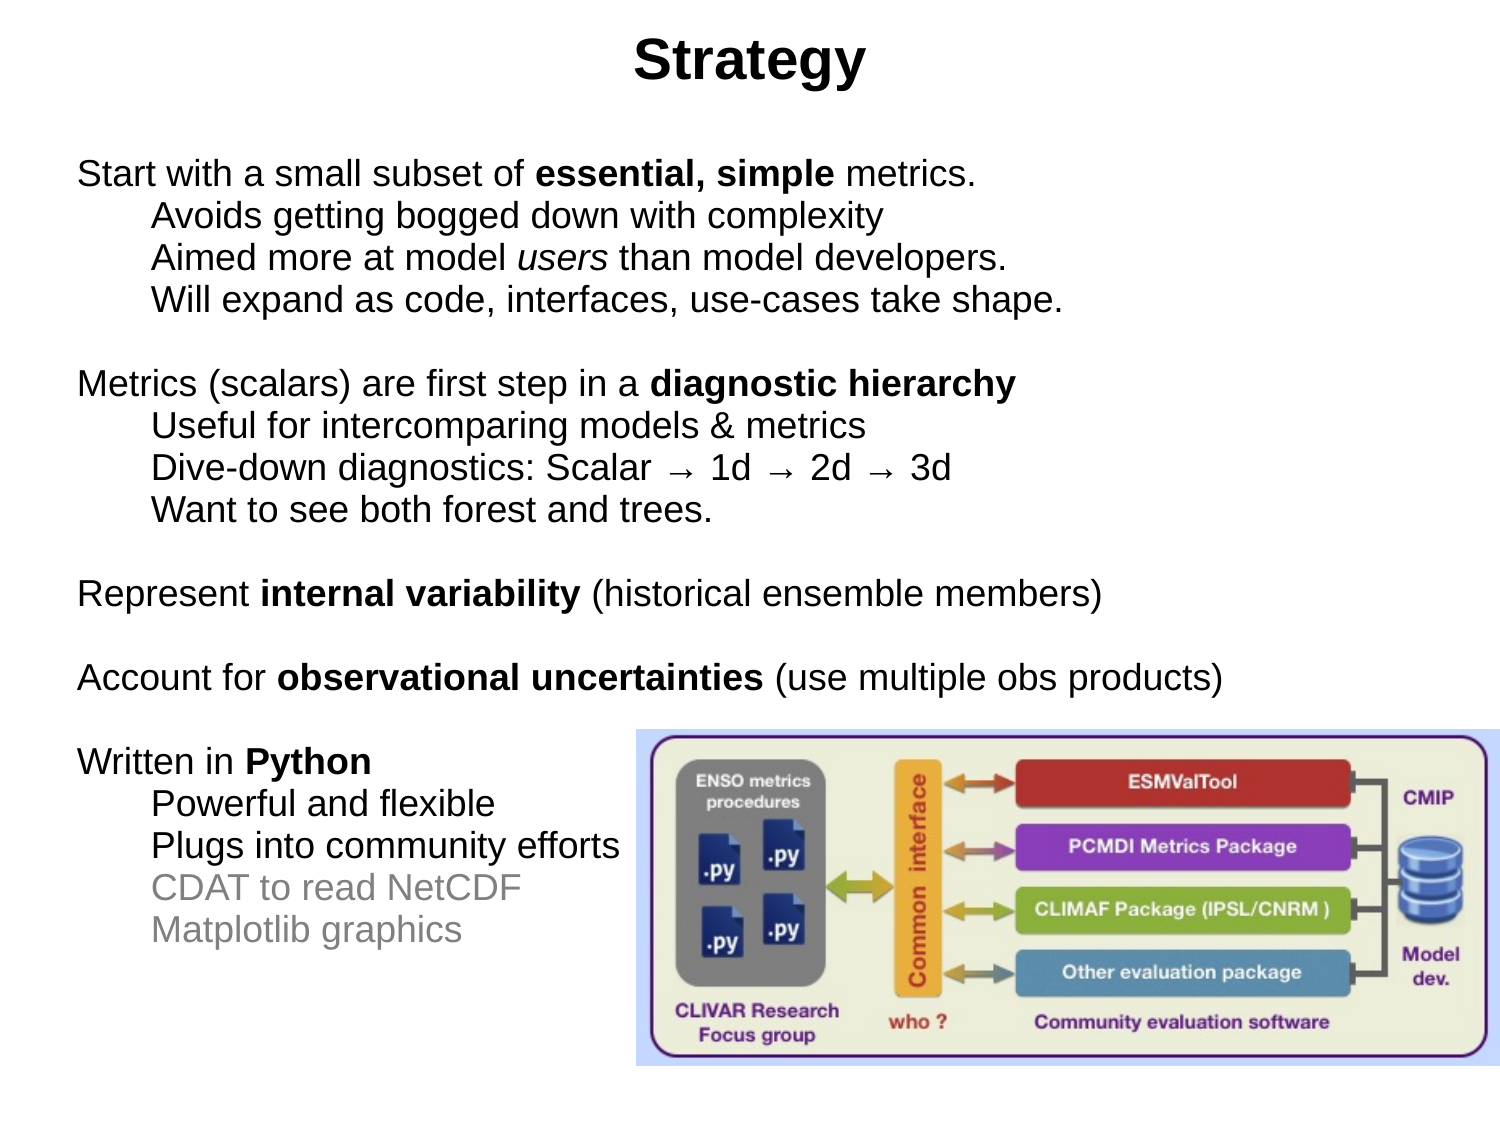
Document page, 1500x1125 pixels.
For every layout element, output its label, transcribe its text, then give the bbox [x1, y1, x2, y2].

text_box Start with a small subset of essential, simple metrics. Avoids getting bogged down with complexity Aimed more at model users than model developers. Will expand as code, interfaces, use-cases take shape. Metrics (scalars) are first step in a diagnostic hierarchy Useful for intercomparing models & metrics Dive-down diagnostics: Scalar → 1d → 2d → 3d Want to see both forest and trees. Represent internal variability (historical ensemble members) Account for observational uncertainties (use multiple obs products) Written in Python Powerful and flexible Plugs into community efforts CDAT to read NetCDF Matplotlib graphics [62, 145, 1408, 1001]
picture [636, 729, 1500, 1066]
title Strategy [25, 13, 1476, 99]
